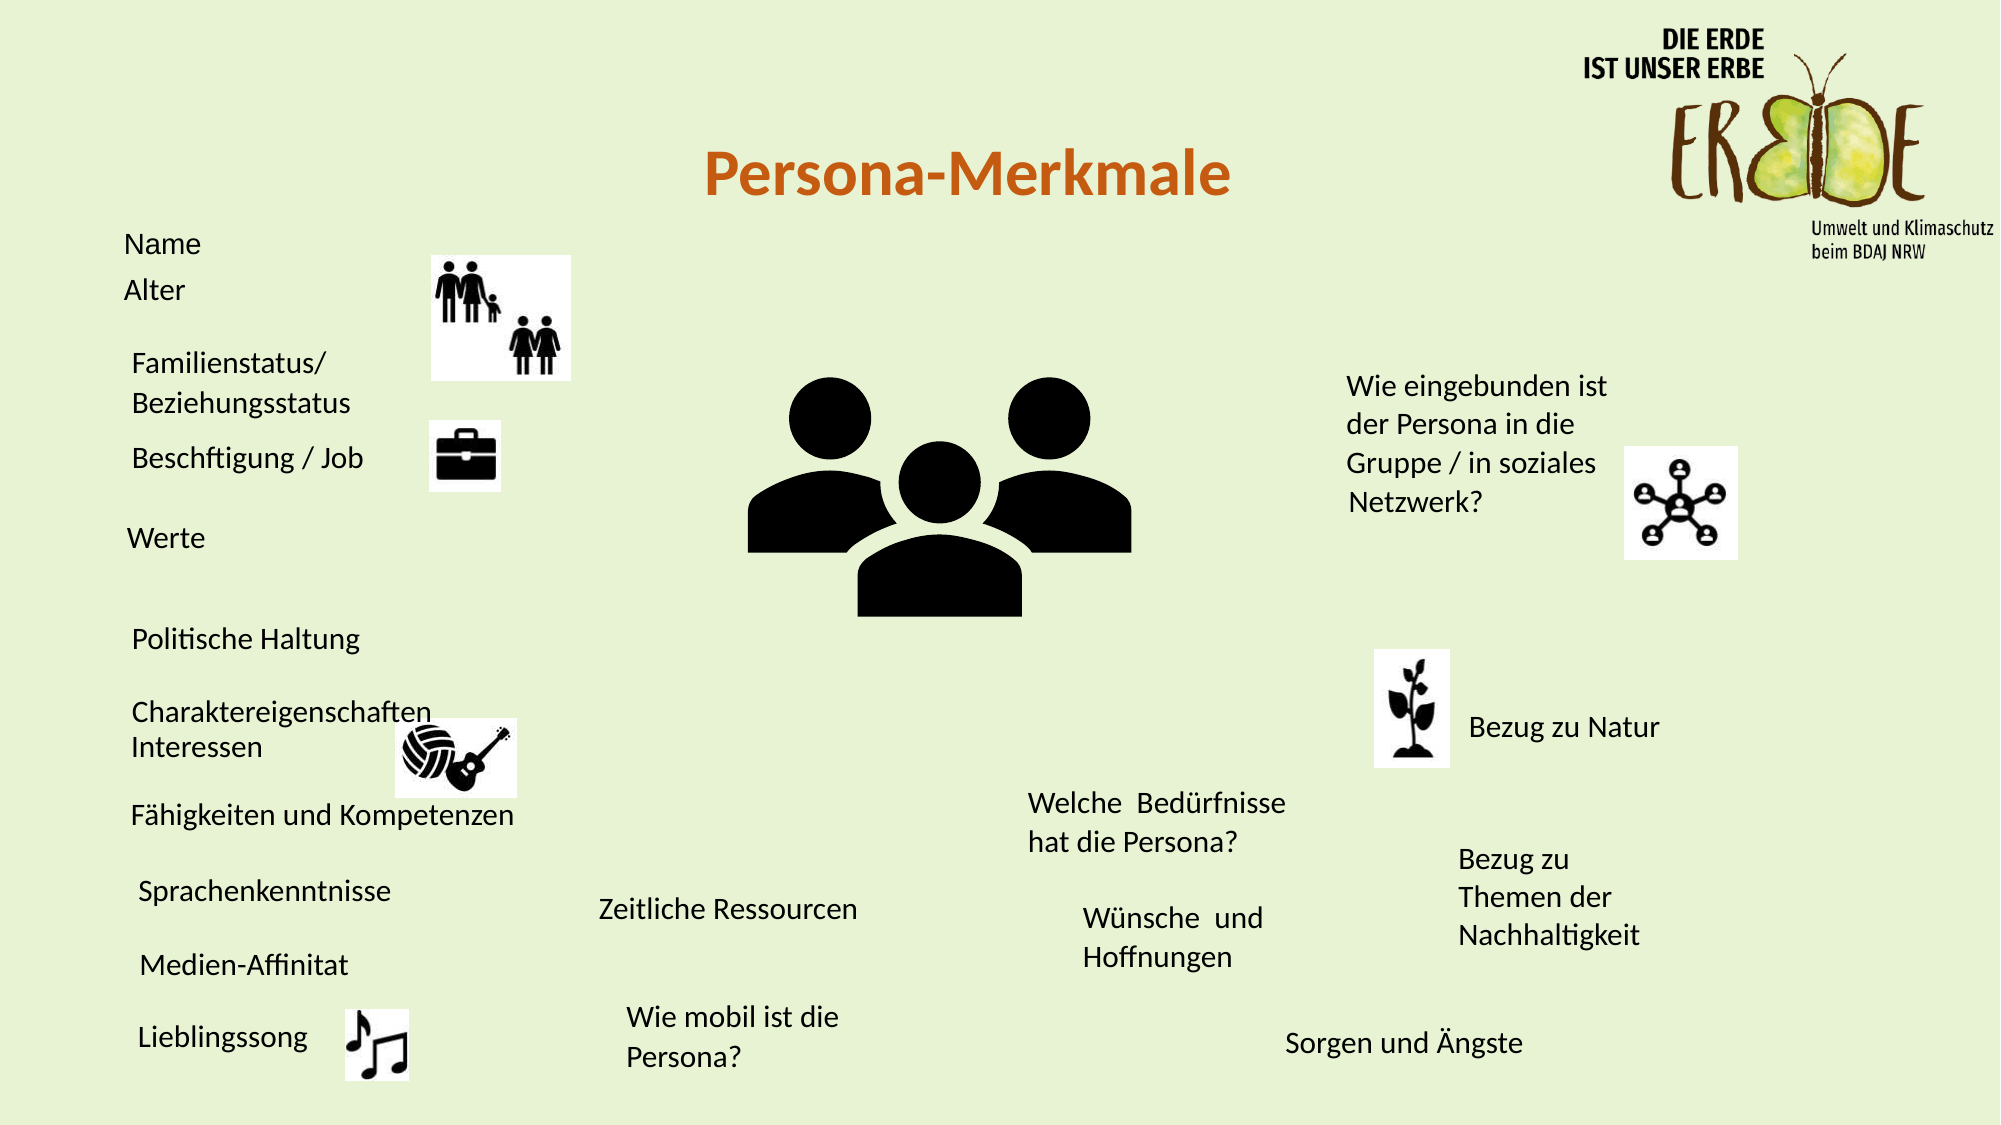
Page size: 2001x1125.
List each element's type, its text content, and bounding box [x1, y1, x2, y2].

picture [429, 421, 501, 492]
text_box Werte [135, 533, 145, 547]
text_box Persona-Merkmale [689, 120, 1821, 217]
text_box Zeitliche Ressourcen [599, 888, 904, 918]
text_box Wie eingebunden ist der Persona in die Gruppe / in soziales [1346, 364, 1637, 470]
text_box Lieblingssong [138, 1016, 336, 1051]
text_box Interessen [131, 726, 292, 756]
text_box Beziehungsstatus Beschftigung / Job [132, 379, 410, 477]
text_box Sorgen und Ängste [1285, 1022, 1563, 1062]
picture [1624, 446, 1738, 560]
picture [718, 275, 1162, 719]
text_box Welche Bedürfnisse hat die Persona? [1028, 780, 1321, 847]
text_box Bezug zu Natur [1469, 706, 1695, 741]
text_box Wünsche und Hoffnungen [1083, 896, 1283, 971]
text_box Name [124, 225, 218, 252]
picture [345, 1010, 409, 1082]
text_box Medien-Affinitat [139, 945, 359, 968]
text_box Name [128, 238, 137, 252]
text_box Sprachenkenntnisse [138, 870, 426, 900]
text_box Politische Haltung Charaktereigenschaften [132, 582, 485, 688]
picture [395, 718, 517, 794]
text_box Familienstatus/ [132, 340, 345, 363]
text_box Alter [124, 269, 196, 299]
picture [431, 255, 571, 381]
text_box Fähigkeiten und Kompetenzen [131, 794, 578, 832]
text_box Wie mobil ist die Persona? [626, 993, 898, 1097]
text_box Werte [127, 517, 220, 547]
text_box Bezug zu Themen der Nachhaltigkeit [1458, 838, 1665, 950]
text_box Netzwerk? [1349, 480, 1496, 504]
picture [1374, 649, 1450, 769]
